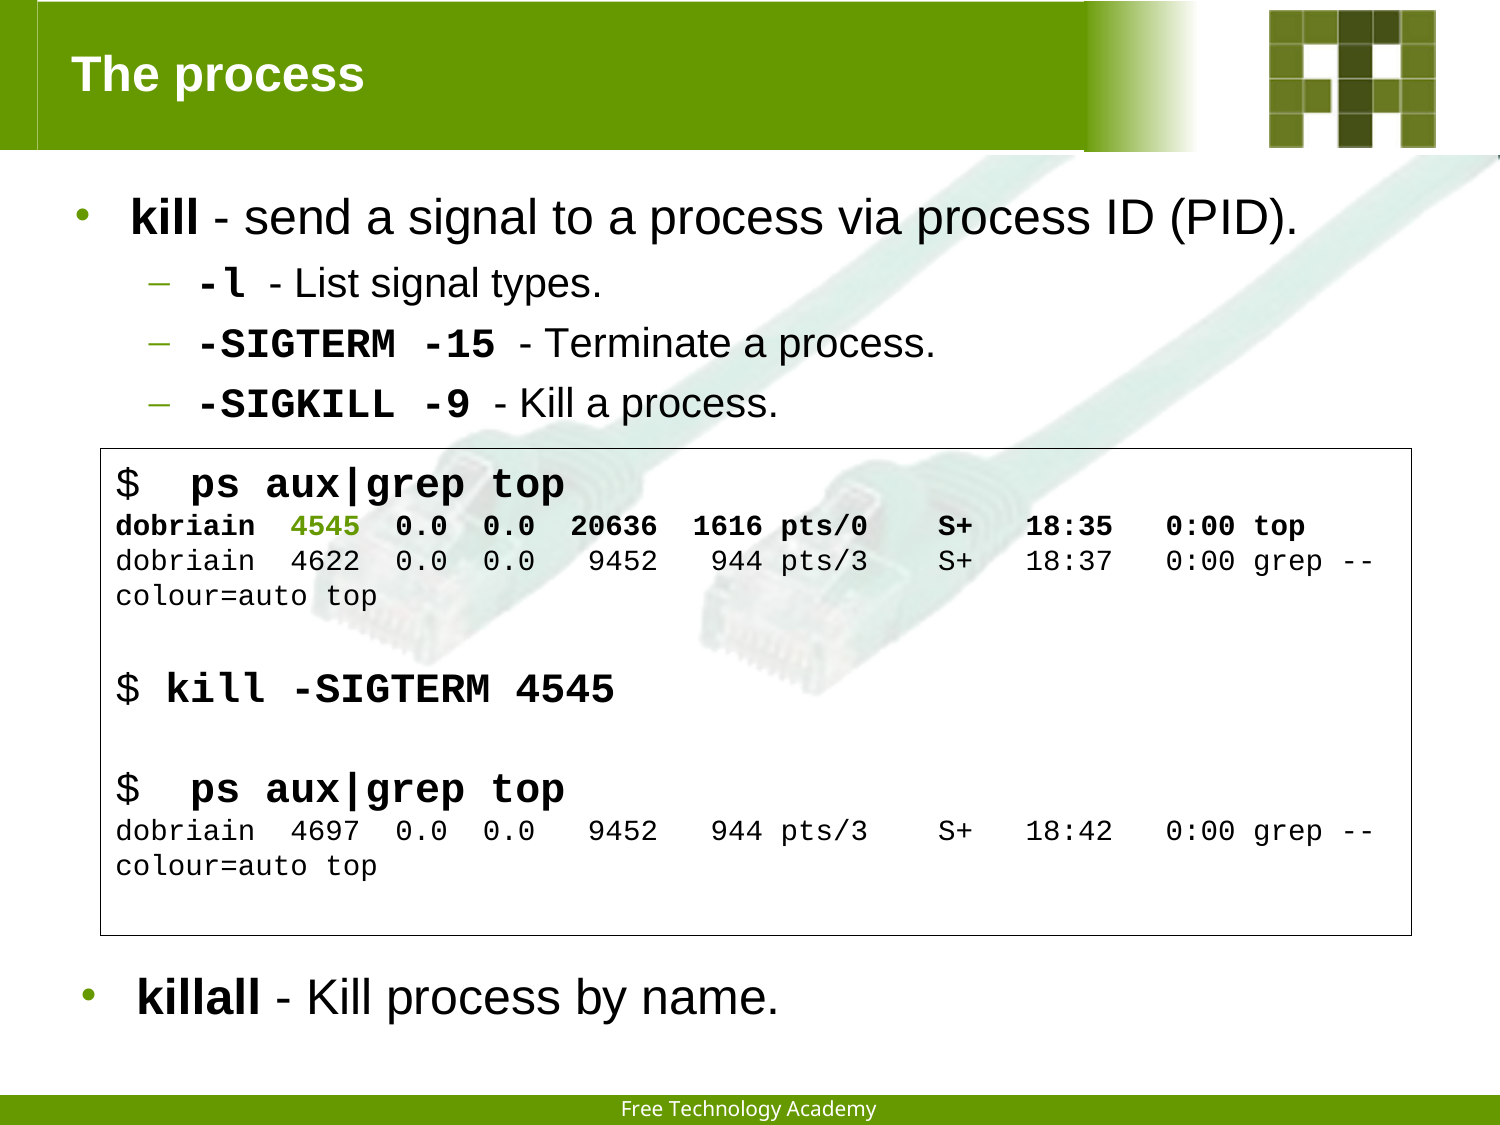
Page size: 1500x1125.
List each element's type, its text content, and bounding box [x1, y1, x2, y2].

list killall - Kill process by name. [64, 956, 1459, 1063]
title The process [56, 1, 1107, 152]
picture [1269, 10, 1436, 148]
text_box $ ps aux|grep top dobriain 4545 0.0 0.0 20636 1616 pts/0 S+ 18:35 0:00 top dobriain 4622 0.0 0.0 9452 944 pts/3 S+ 18:37 0:00 grep --colour=auto top $ kill -SIGTERM 4545 $ ps aux|grep top dobriain 4697 0.0 0.0 9452 944 pts/3 S+ 18:42 0:00 grep --colour=auto top [100, 497, 1412, 936]
list kill - send a signal to a process via process ID (PID). -l - List signal types. -SIGTERM -15 - Terminate a process. -SIGKILL -9 - Kill a process. [59, 177, 1453, 497]
